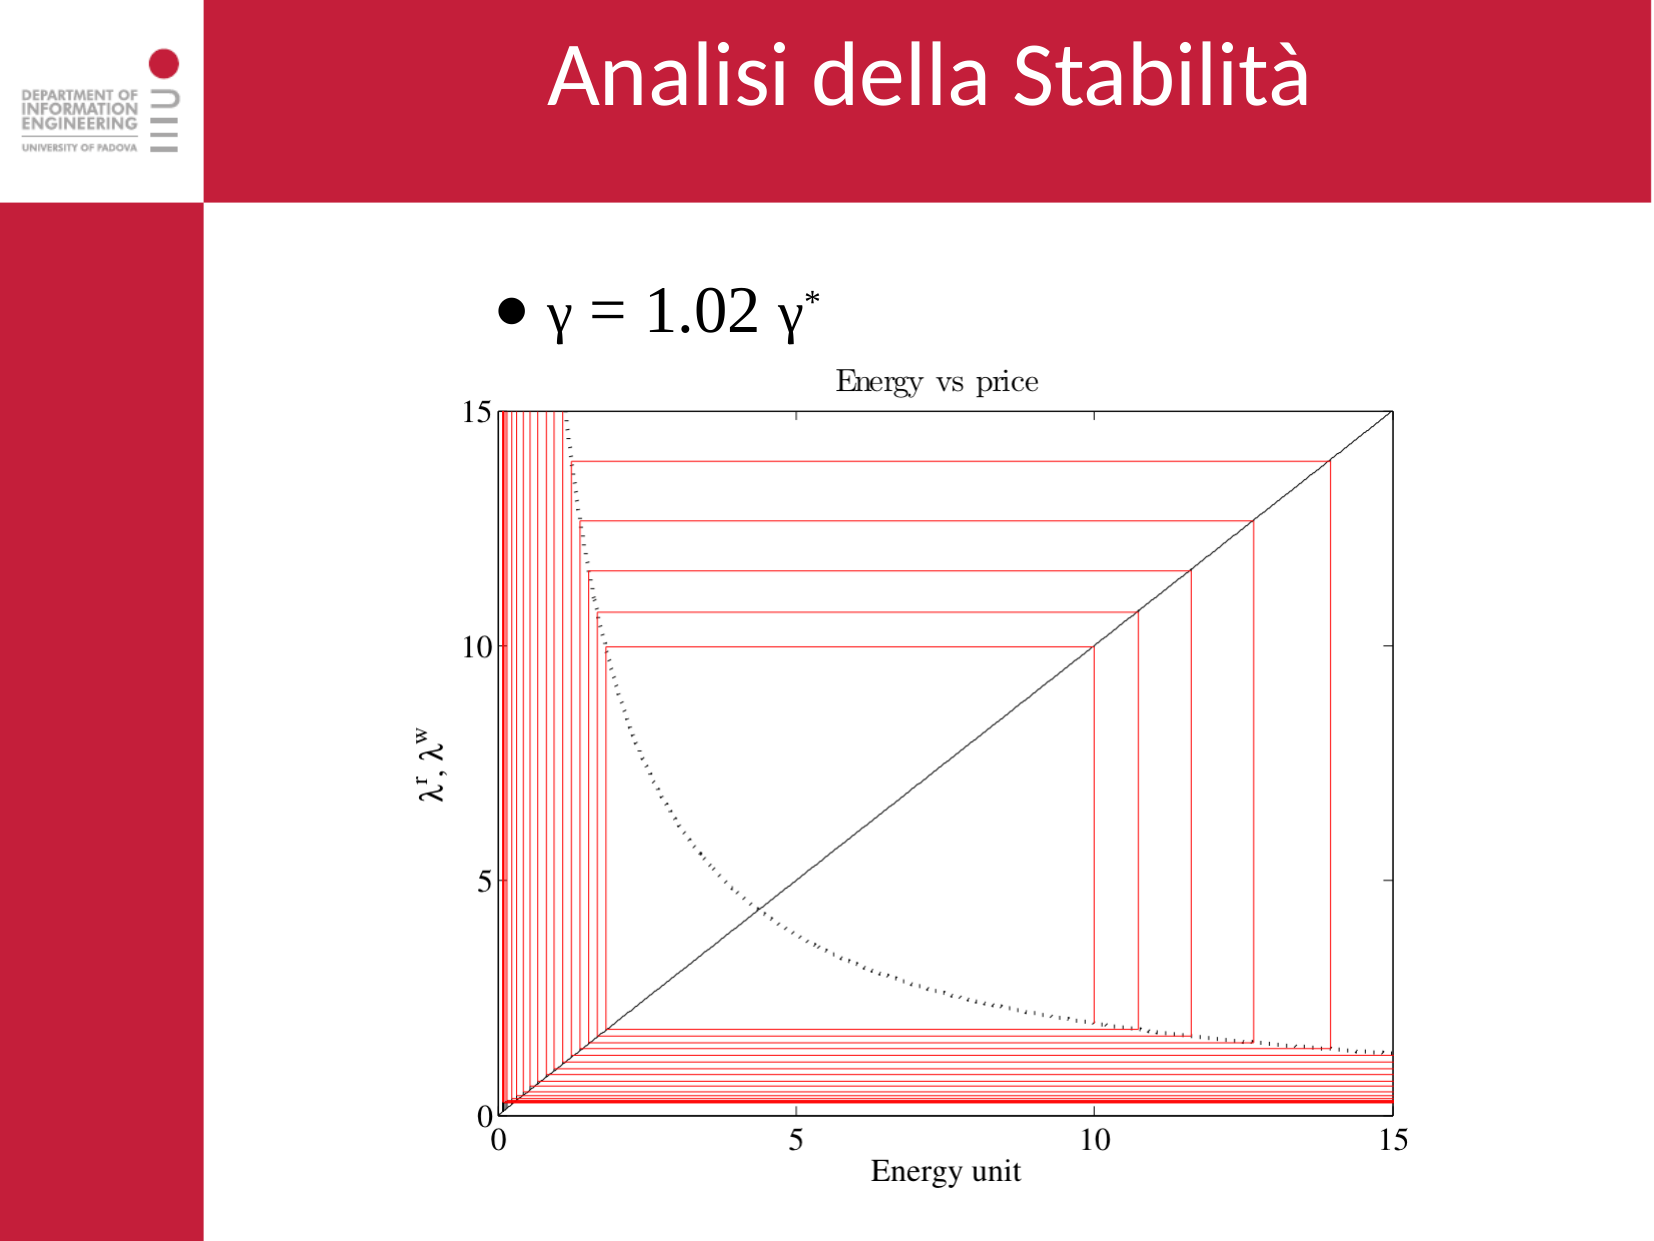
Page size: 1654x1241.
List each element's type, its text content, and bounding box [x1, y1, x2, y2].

text_box • γ = 1.02 γ* [478, 265, 1099, 354]
text_box Analisi della Stabilità [206, 29, 1654, 178]
picture [0, 0, 1654, 1241]
